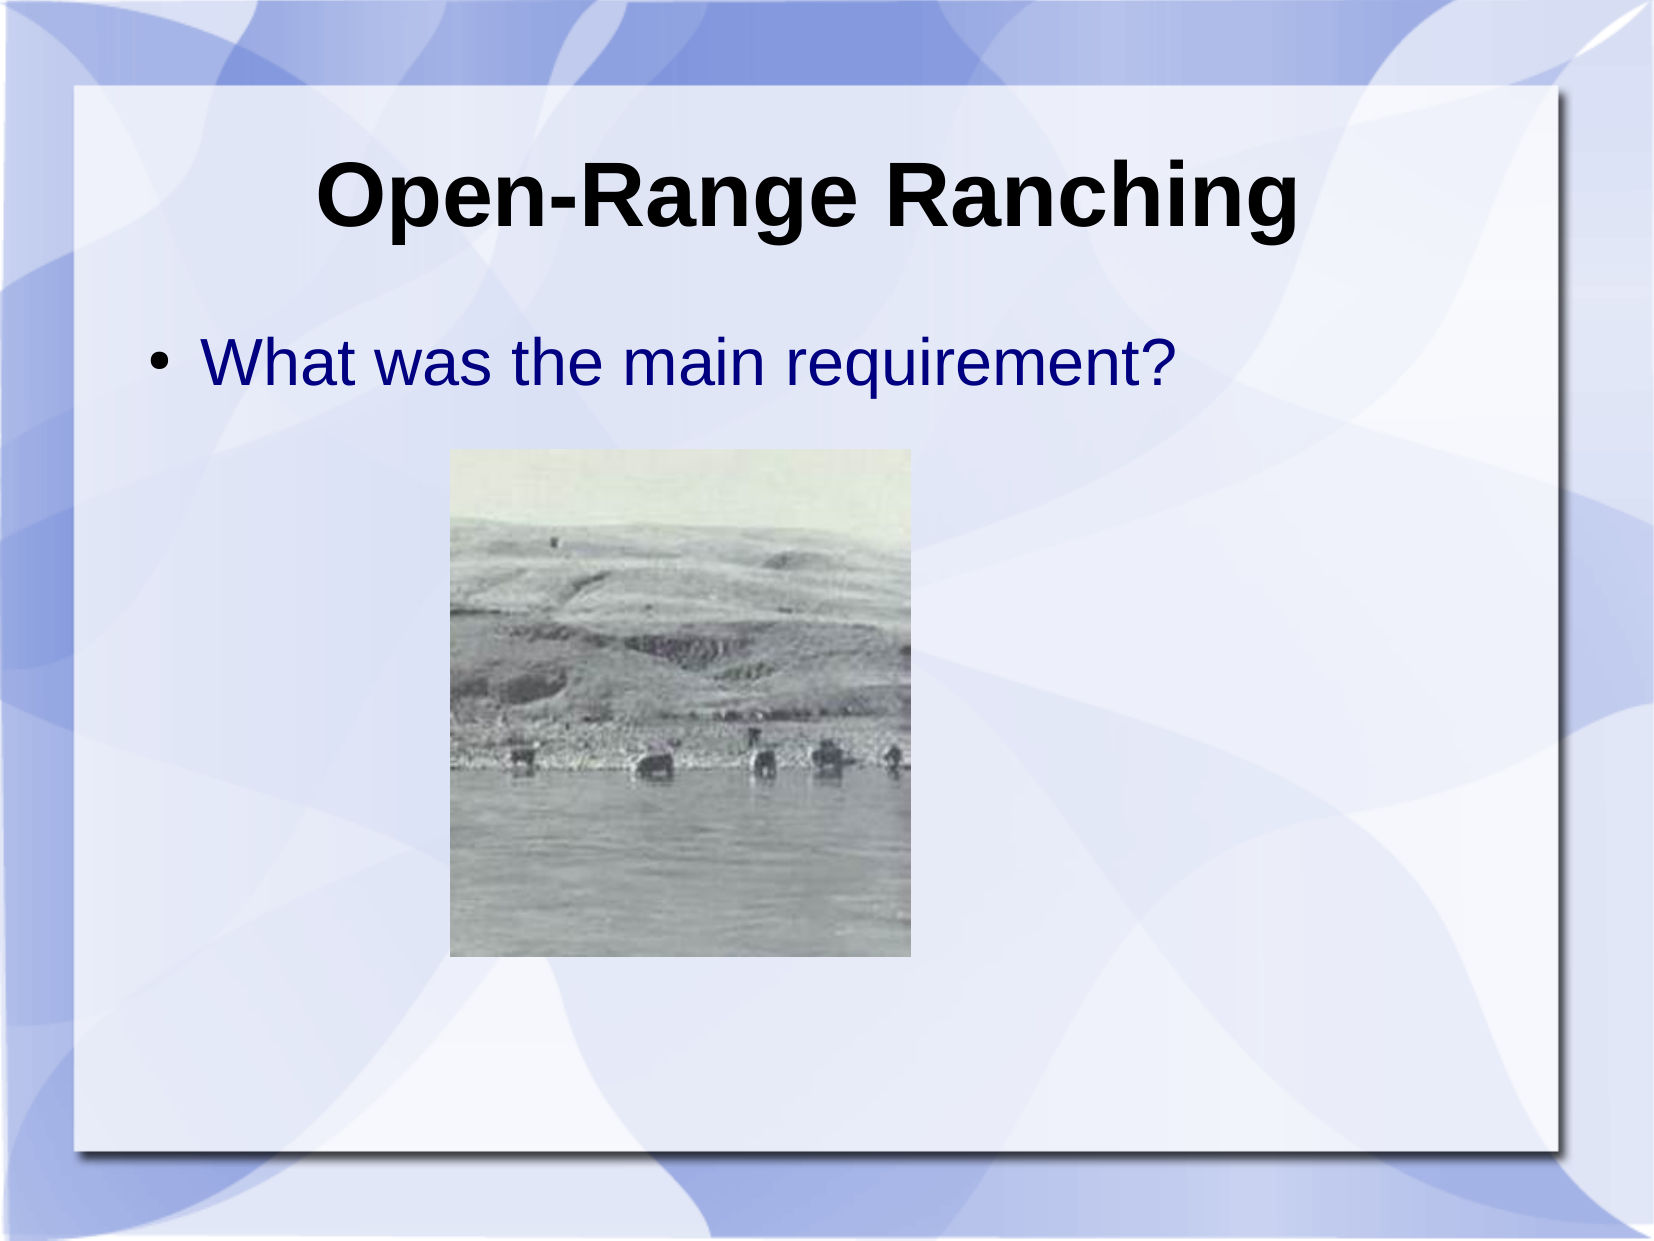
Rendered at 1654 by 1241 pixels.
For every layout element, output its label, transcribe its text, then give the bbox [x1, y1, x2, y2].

title Open-Range Ranching [82, 90, 1536, 298]
list What was the main requirement? [129, 324, 1489, 960]
picture [0, 0, 1654, 1241]
